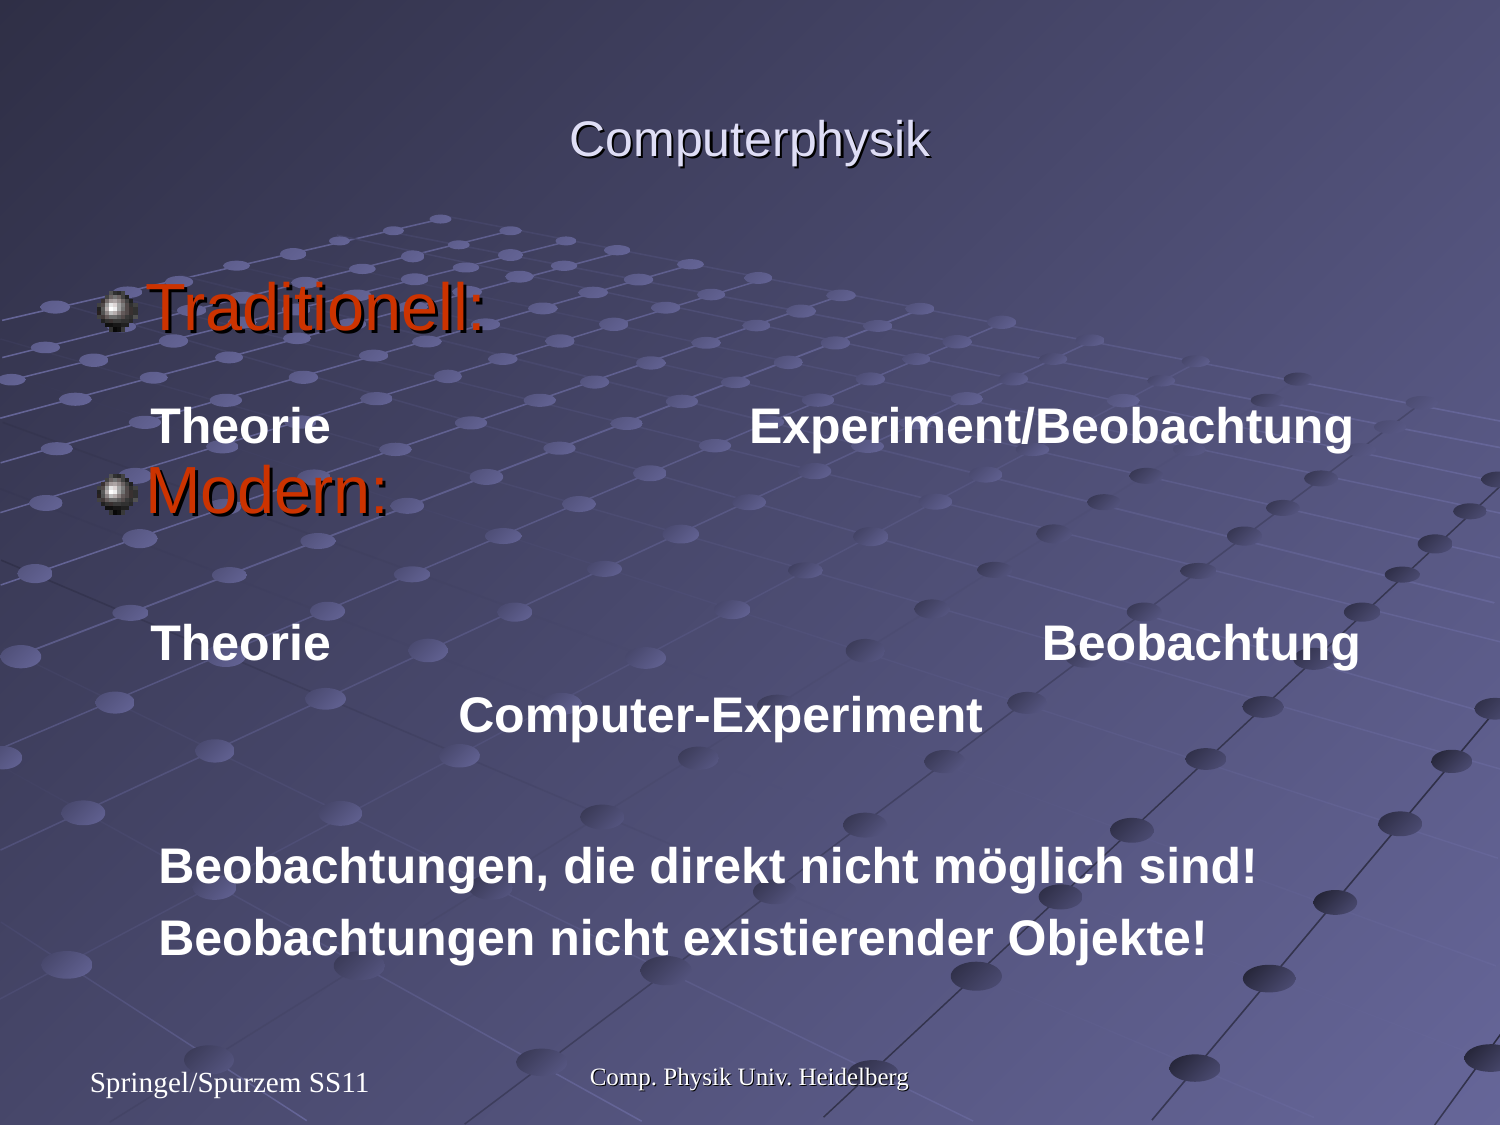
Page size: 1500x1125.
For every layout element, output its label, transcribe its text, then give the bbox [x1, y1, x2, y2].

title Computerphysik [75, 45, 1426, 233]
text_box Beobachtungen, die direkt nicht möglich sind! Beobachtungen nicht existierender Objekte! [143, 825, 1274, 974]
list Traditionell: Modern: [75, 262, 1426, 1007]
text_box Theorie Experiment/Beobachtung Theorie Beobachtung Computer-Experiment [135, 385, 1420, 751]
